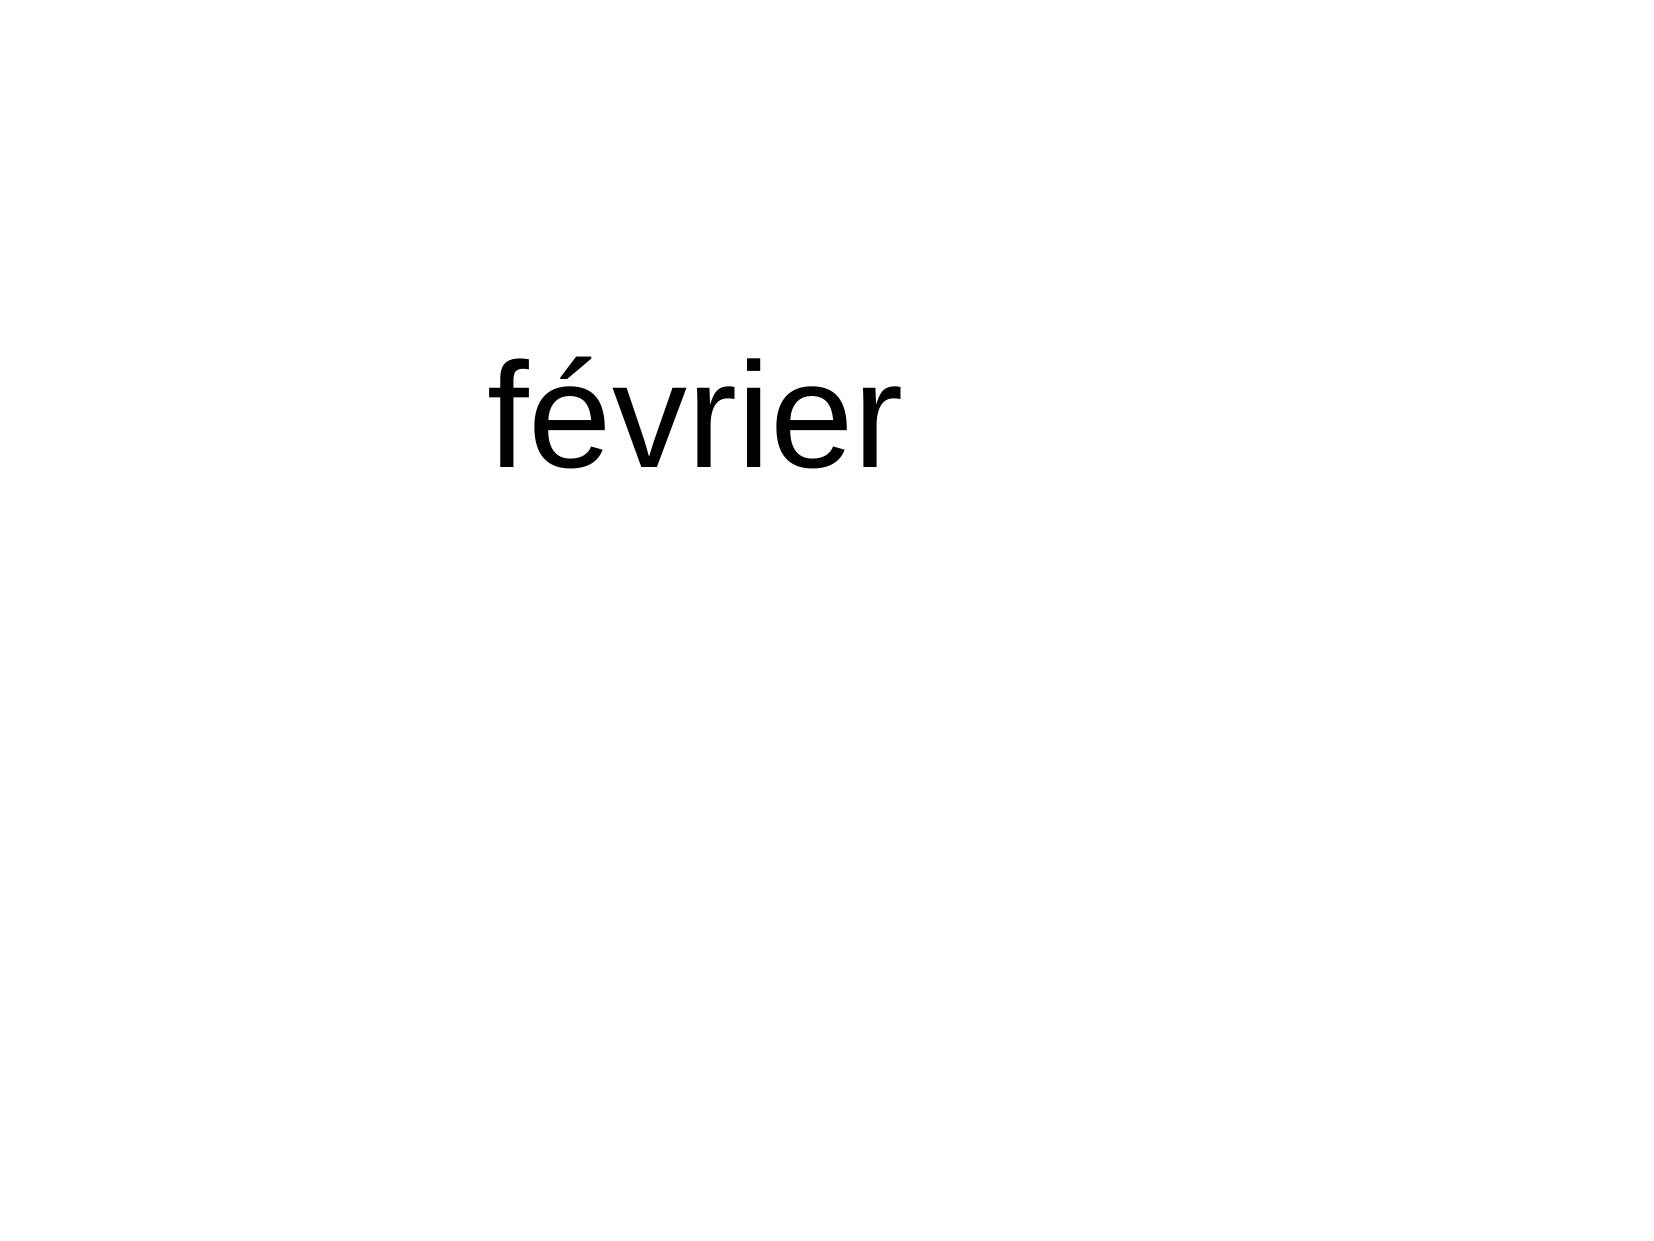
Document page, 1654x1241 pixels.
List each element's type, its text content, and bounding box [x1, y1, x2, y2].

text_box février [472, 324, 1477, 508]
